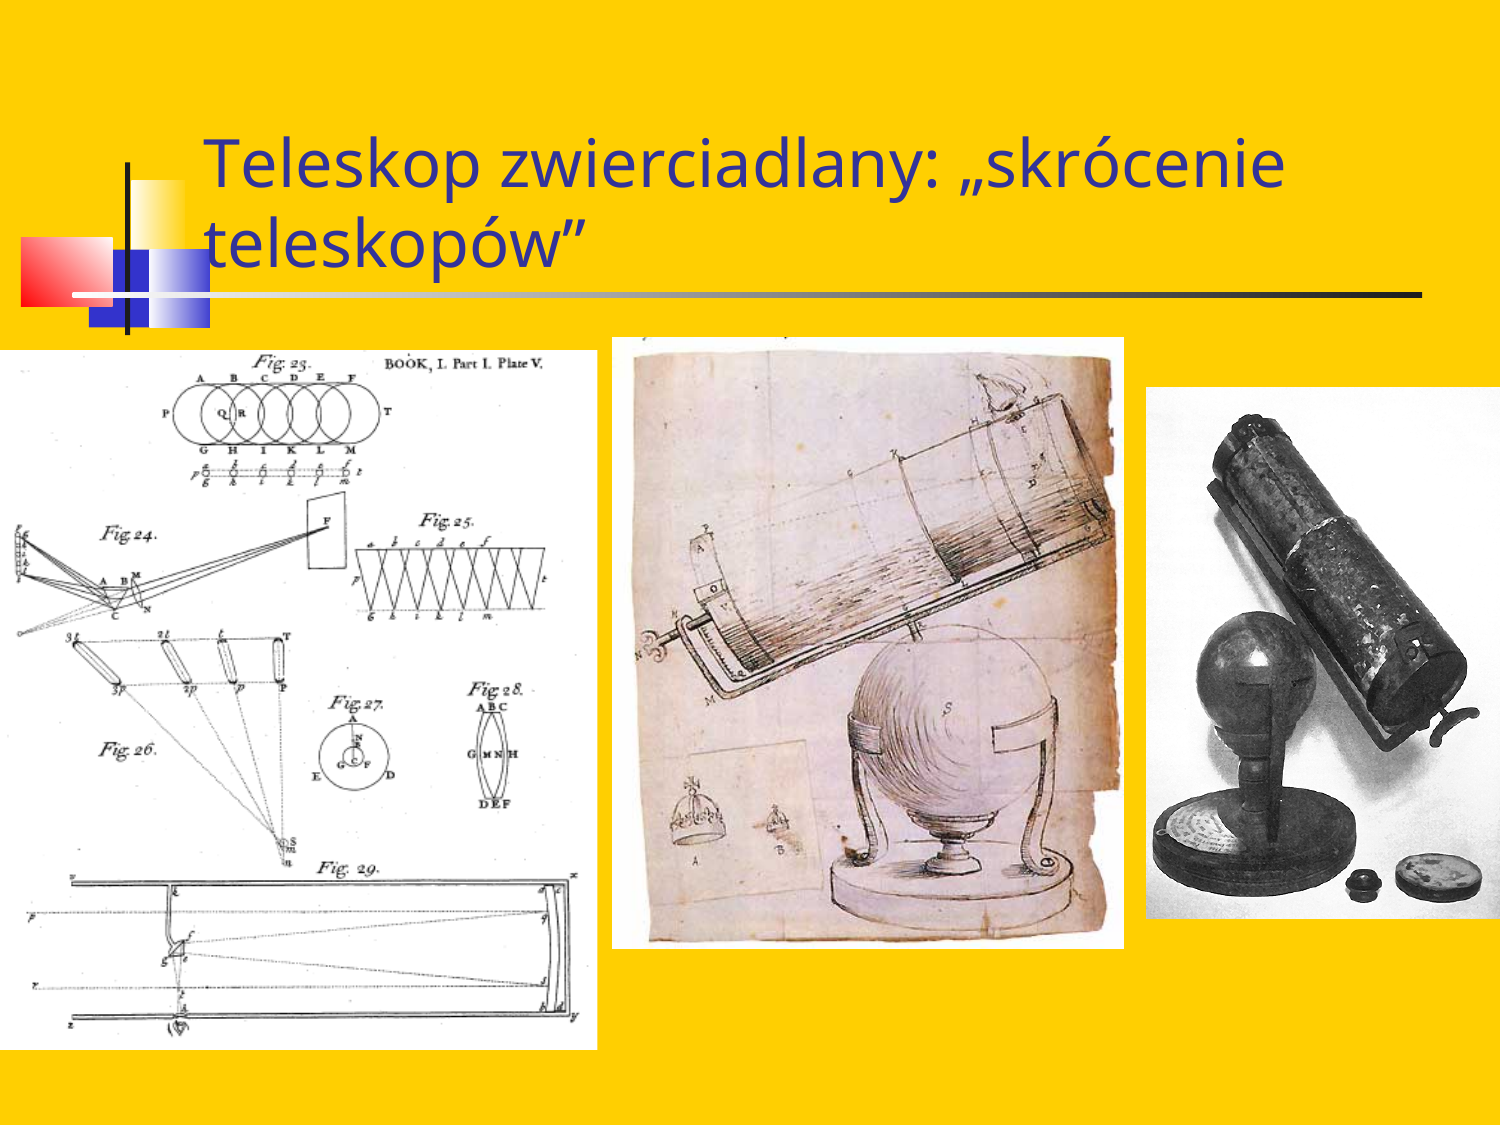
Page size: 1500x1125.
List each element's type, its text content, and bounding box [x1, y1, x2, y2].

picture [1146, 387, 1500, 919]
picture [612, 337, 1124, 949]
picture [0, 350, 598, 1051]
title Teleskop zwierciadlany: „skrócenie teleskopów” [188, 101, 1468, 289]
